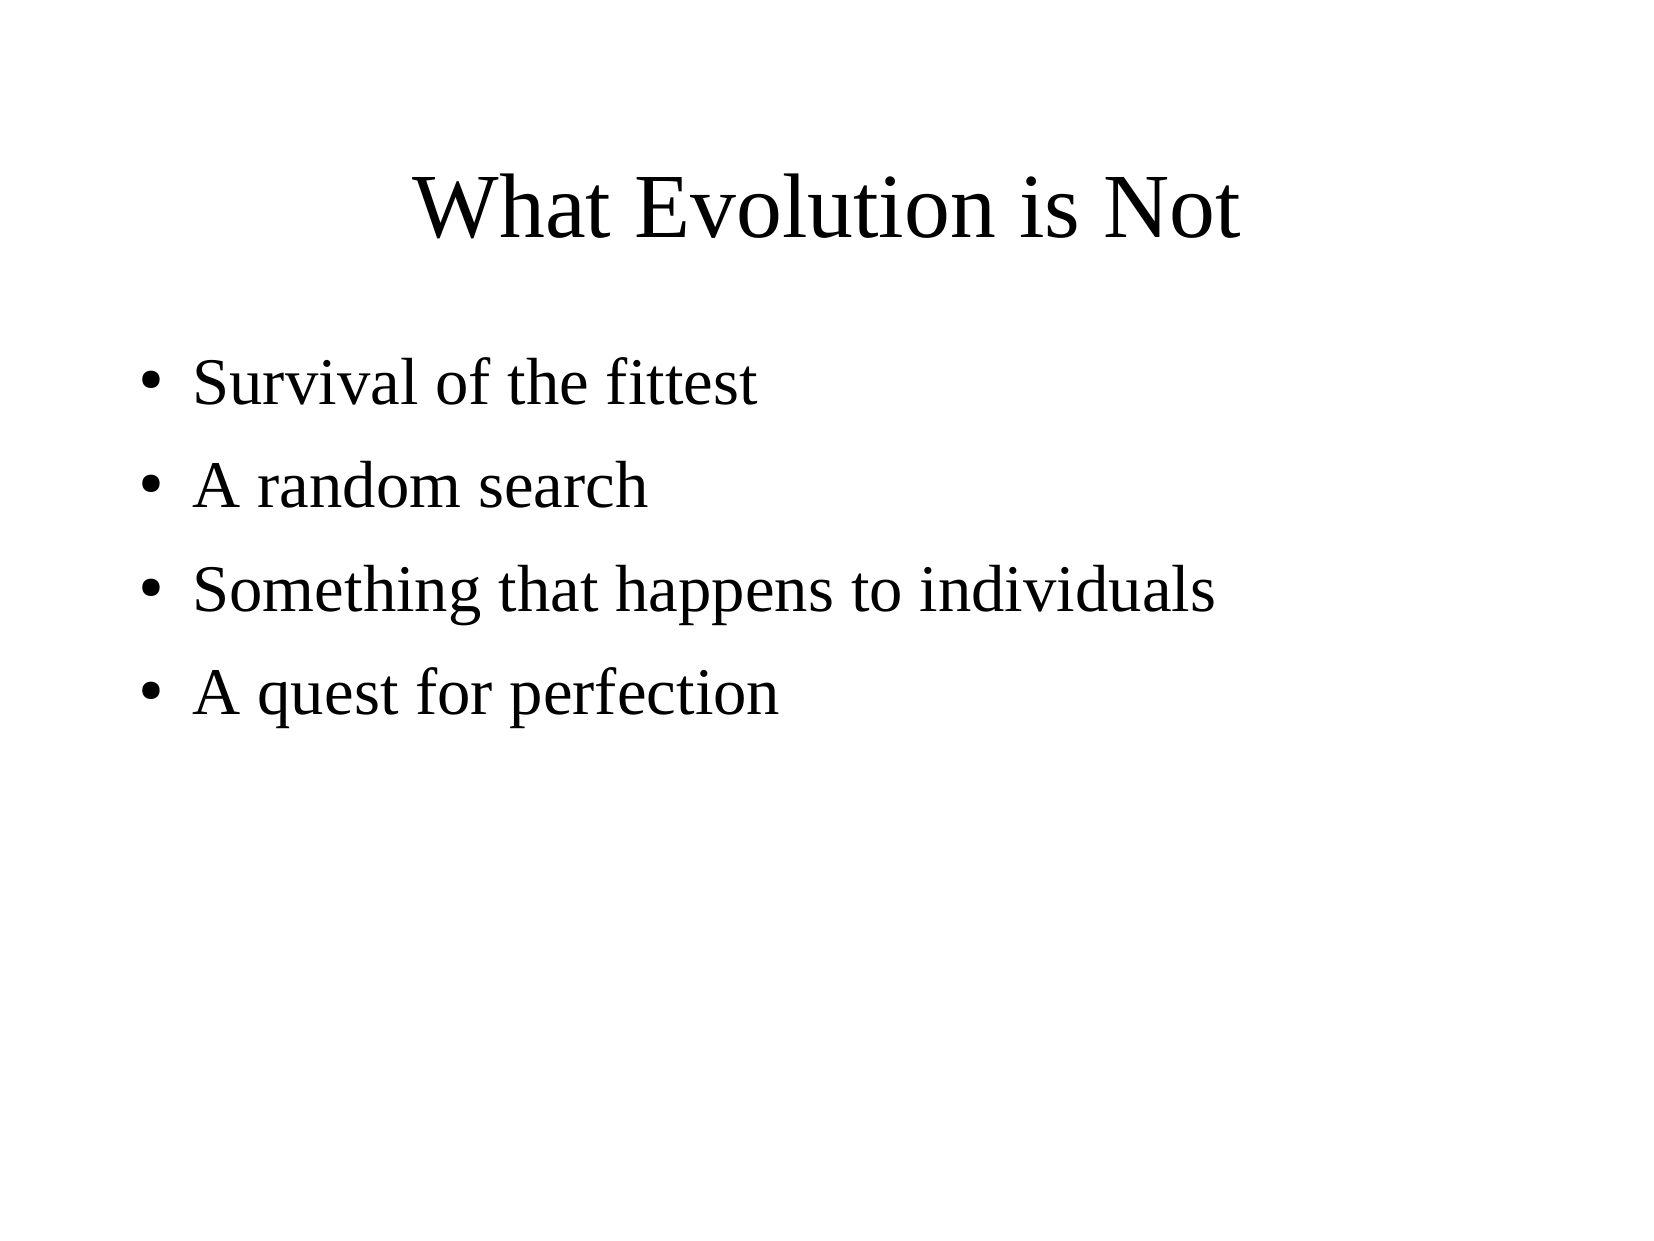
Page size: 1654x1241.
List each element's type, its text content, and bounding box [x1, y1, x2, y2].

list Survival of the fittest A random search Something that happens to individuals A quest for perfection [121, 344, 1534, 1127]
title What Evolution is Not [121, 102, 1534, 311]
